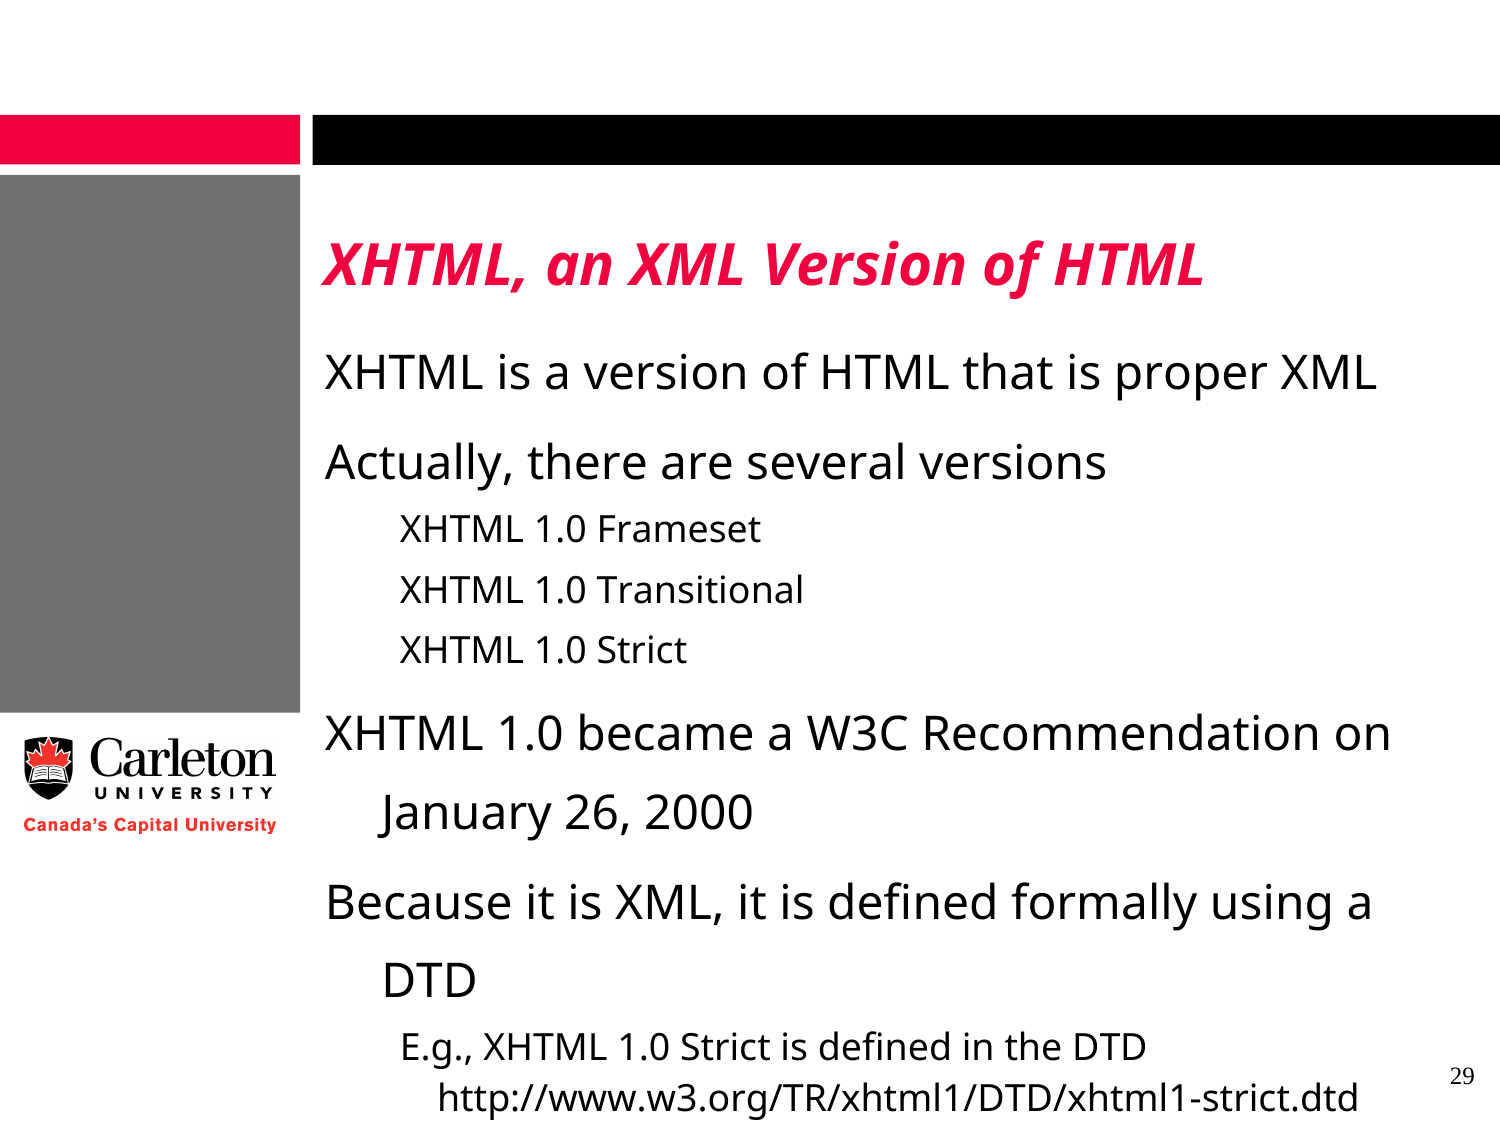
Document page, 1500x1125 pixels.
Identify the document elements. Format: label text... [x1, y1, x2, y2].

picture [24, 737, 276, 834]
title XHTML, an XML Version of HTML [324, 187, 1450, 324]
list XHTML is a version of HTML that is proper XML Actually, there are several versions XHTML 1.0 Frameset XHTML 1.0 Transitional XHTML 1.0 Strict XHTML 1.0 became a W3C Recommendation on January 26, 2000 Because it is XML, it is defined formally using a DTD E.g., XHTML 1.0 Strict is defined in the DTD http://www.w3.org/TR/xhtml1/DTD/xhtml1-strict.dtd [324, 324, 1450, 1036]
